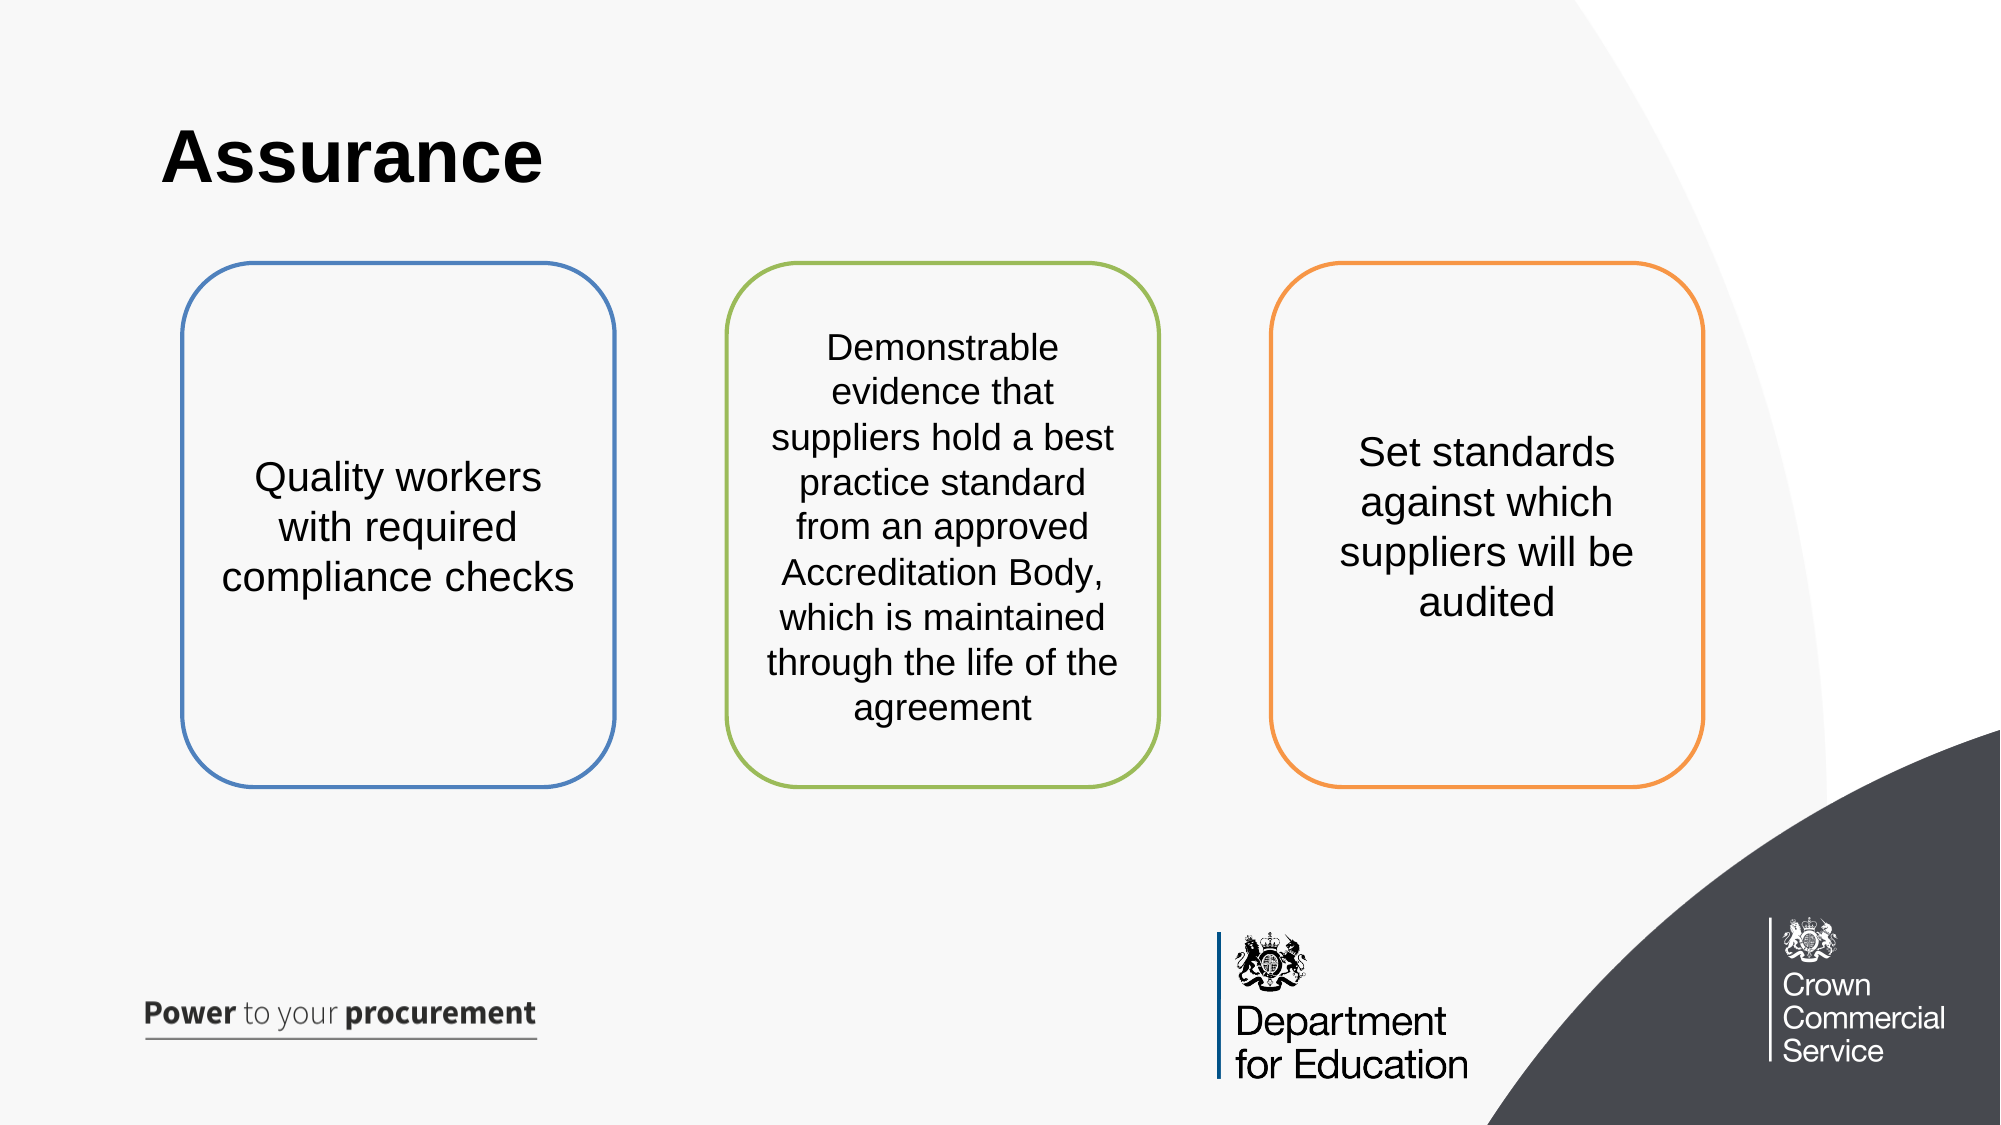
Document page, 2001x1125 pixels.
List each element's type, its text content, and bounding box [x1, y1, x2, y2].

text_box Set standards against which suppliers will be audited [1270, 262, 1704, 788]
text_box Assurance [145, 99, 1770, 206]
picture [1217, 711, 2000, 1125]
text_box [132, 848, 1618, 1056]
text_box Quality workers with required compliance checks [182, 262, 615, 788]
text_box Demonstrable evidence that suppliers hold a best practice standard from an approved Accreditation Body, which is maintained through the life of the agreement [726, 262, 1159, 788]
